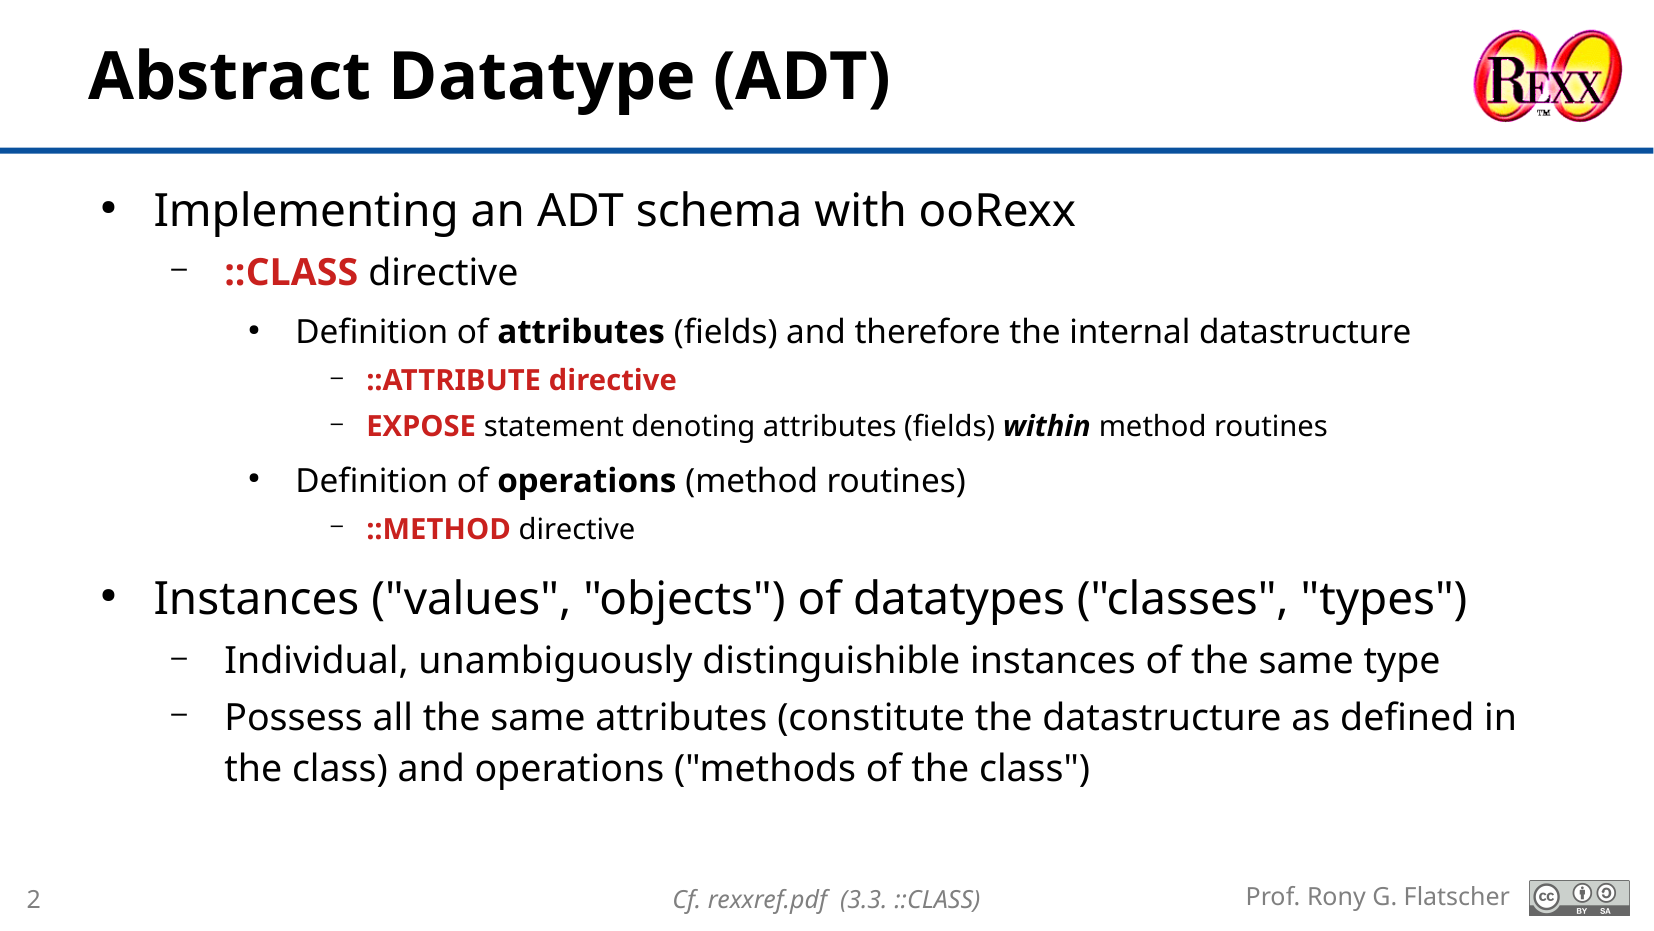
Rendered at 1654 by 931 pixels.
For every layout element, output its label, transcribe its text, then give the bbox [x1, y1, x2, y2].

title Abstract Datatype (ADT) [29, 0, 1654, 148]
list Implementing an ADT schema with ooRexx ::CLASS directive Definition of attributes (fields) and therefore the internal datastructure ::ATTRIBUTE directive EXPOSE statement denoting attributes (fields) within method routines Definition of operations (method routines) ::METHOD directive Instances ("values", "objects") of datatypes ("classes", "types") Individual, unambiguously distinguishible instances of the same type Possess all the same attributes (constitute the datastructure as defined in the class) and operations ("methods of the class") [82, 177, 1571, 857]
text_box Cf. rexxref.pdf (3.3. ::CLASS) [0, 874, 1654, 922]
